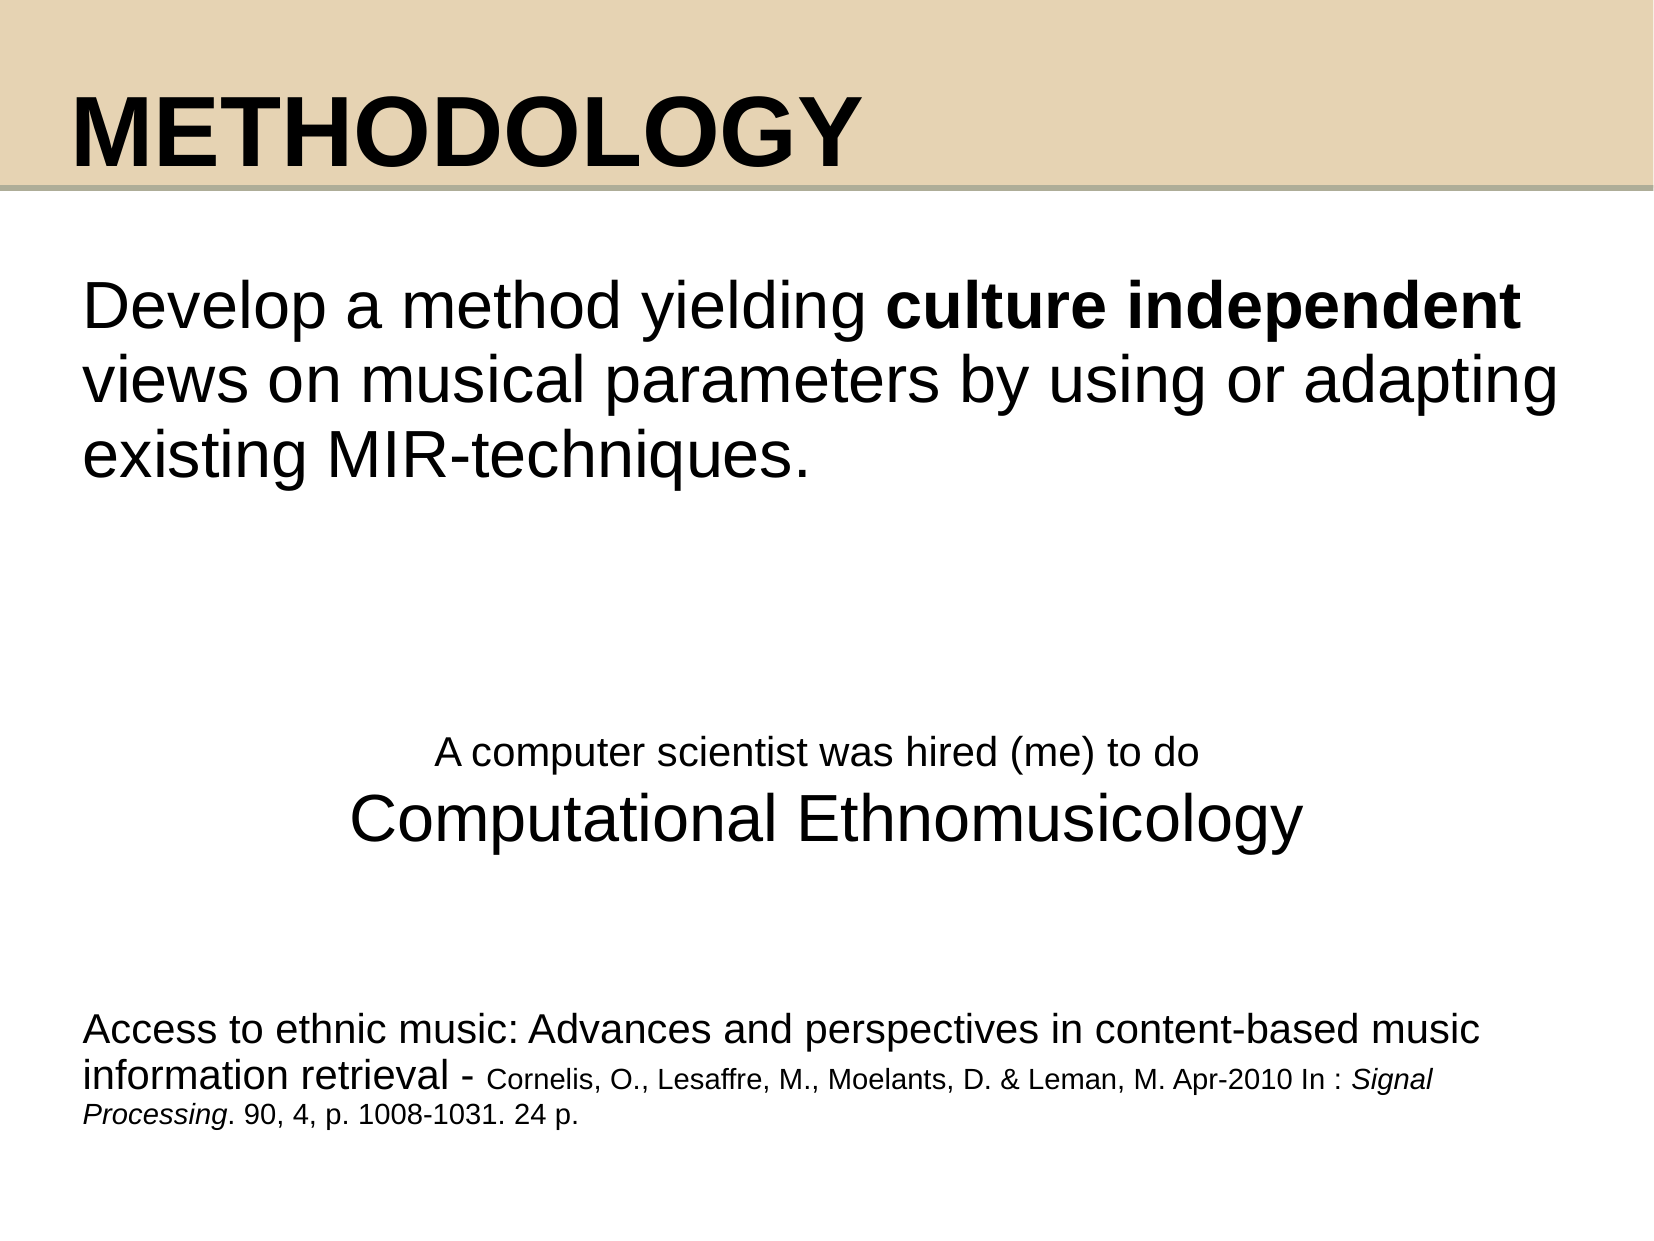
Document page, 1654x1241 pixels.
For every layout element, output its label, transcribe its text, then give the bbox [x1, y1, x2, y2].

title METHODOLOGY [0, 0, 1654, 188]
subtitle Develop a method yielding culture independent views on musical parameters by using or adapting existing MIR-techniques. A computer scientist was hired (me) to do Computational Ethnomusicology Access to ethnic music: Advances and perspectives in content-based music information retrieval - Cornelis, O., Lesaffre, M., Moelants, D. & Leman, M. Apr-2010 In : Signal Processing. 90, 4, p. 1008-1031. 24 p. [82, 297, 1571, 1102]
